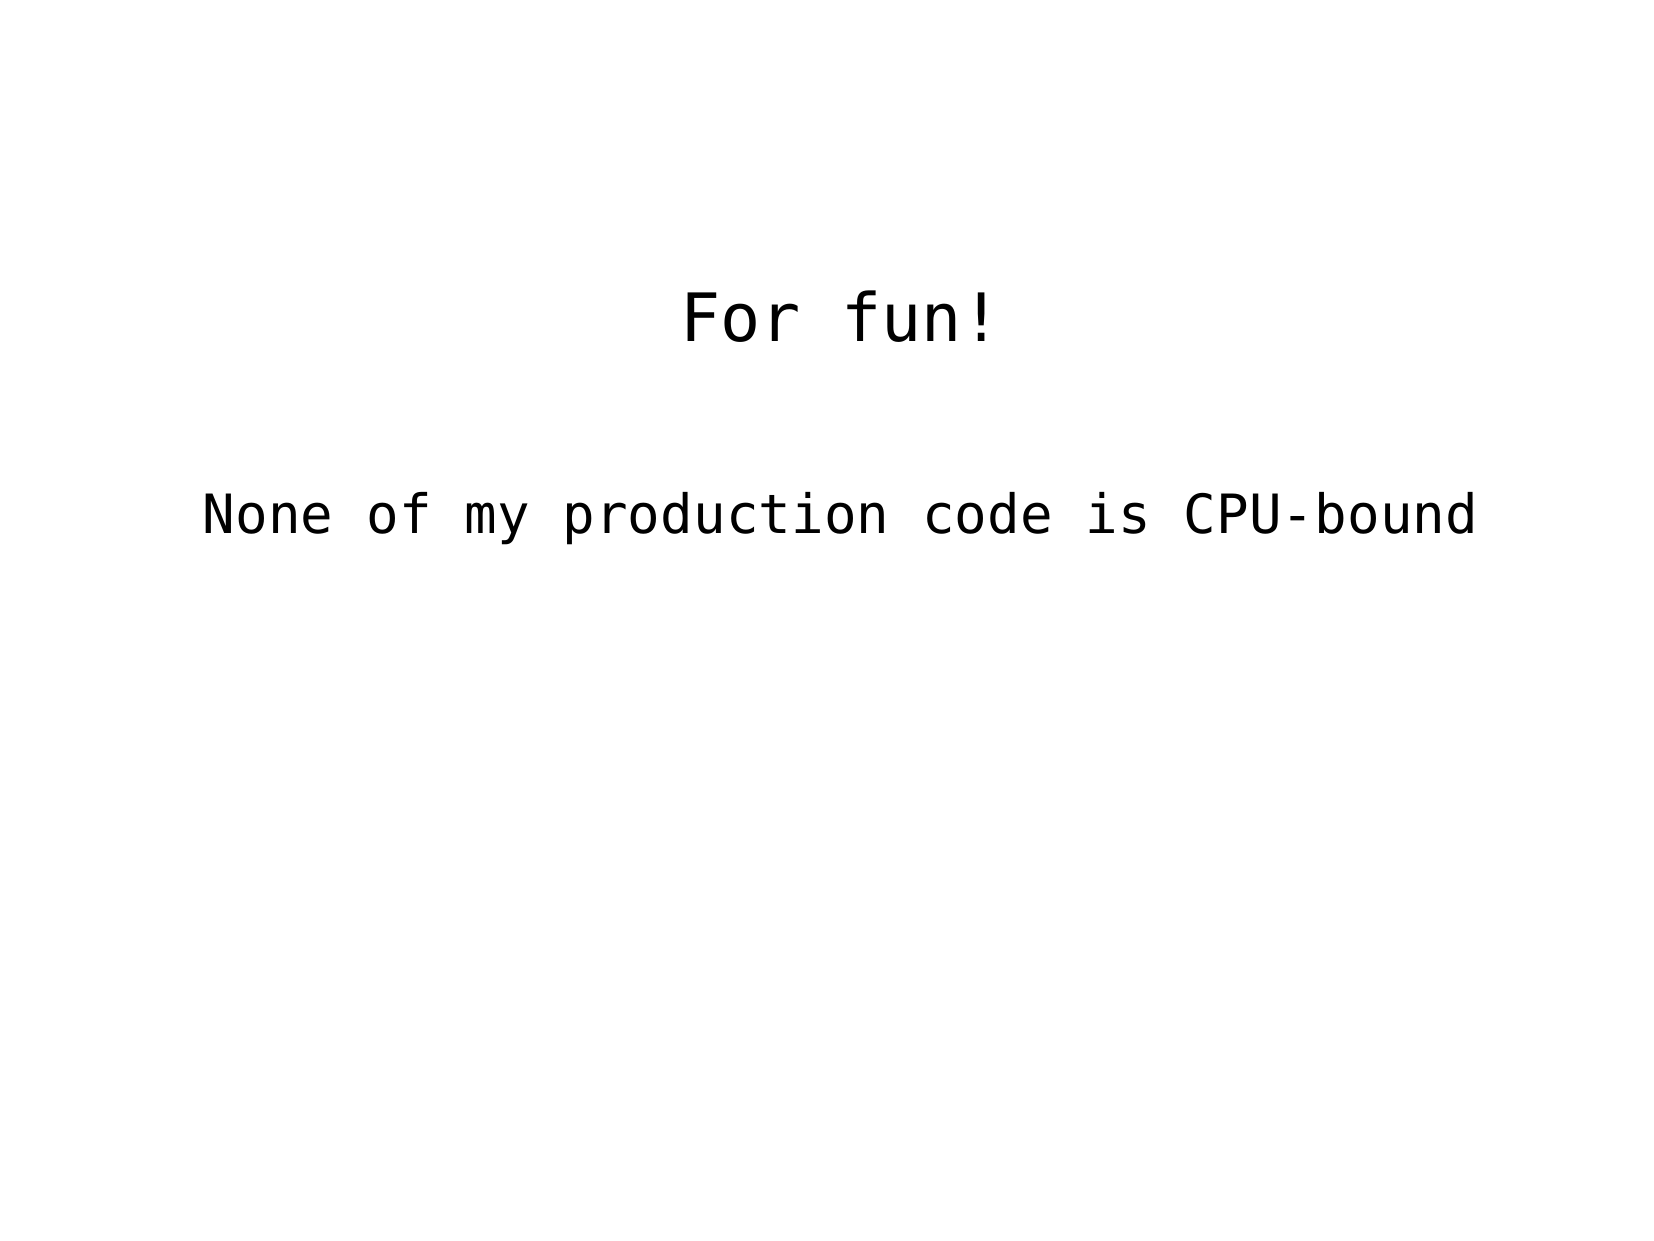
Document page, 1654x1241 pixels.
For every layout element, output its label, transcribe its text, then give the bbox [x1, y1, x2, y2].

text_box For fun! None of my production code is CPU-bound [147, 165, 1536, 739]
